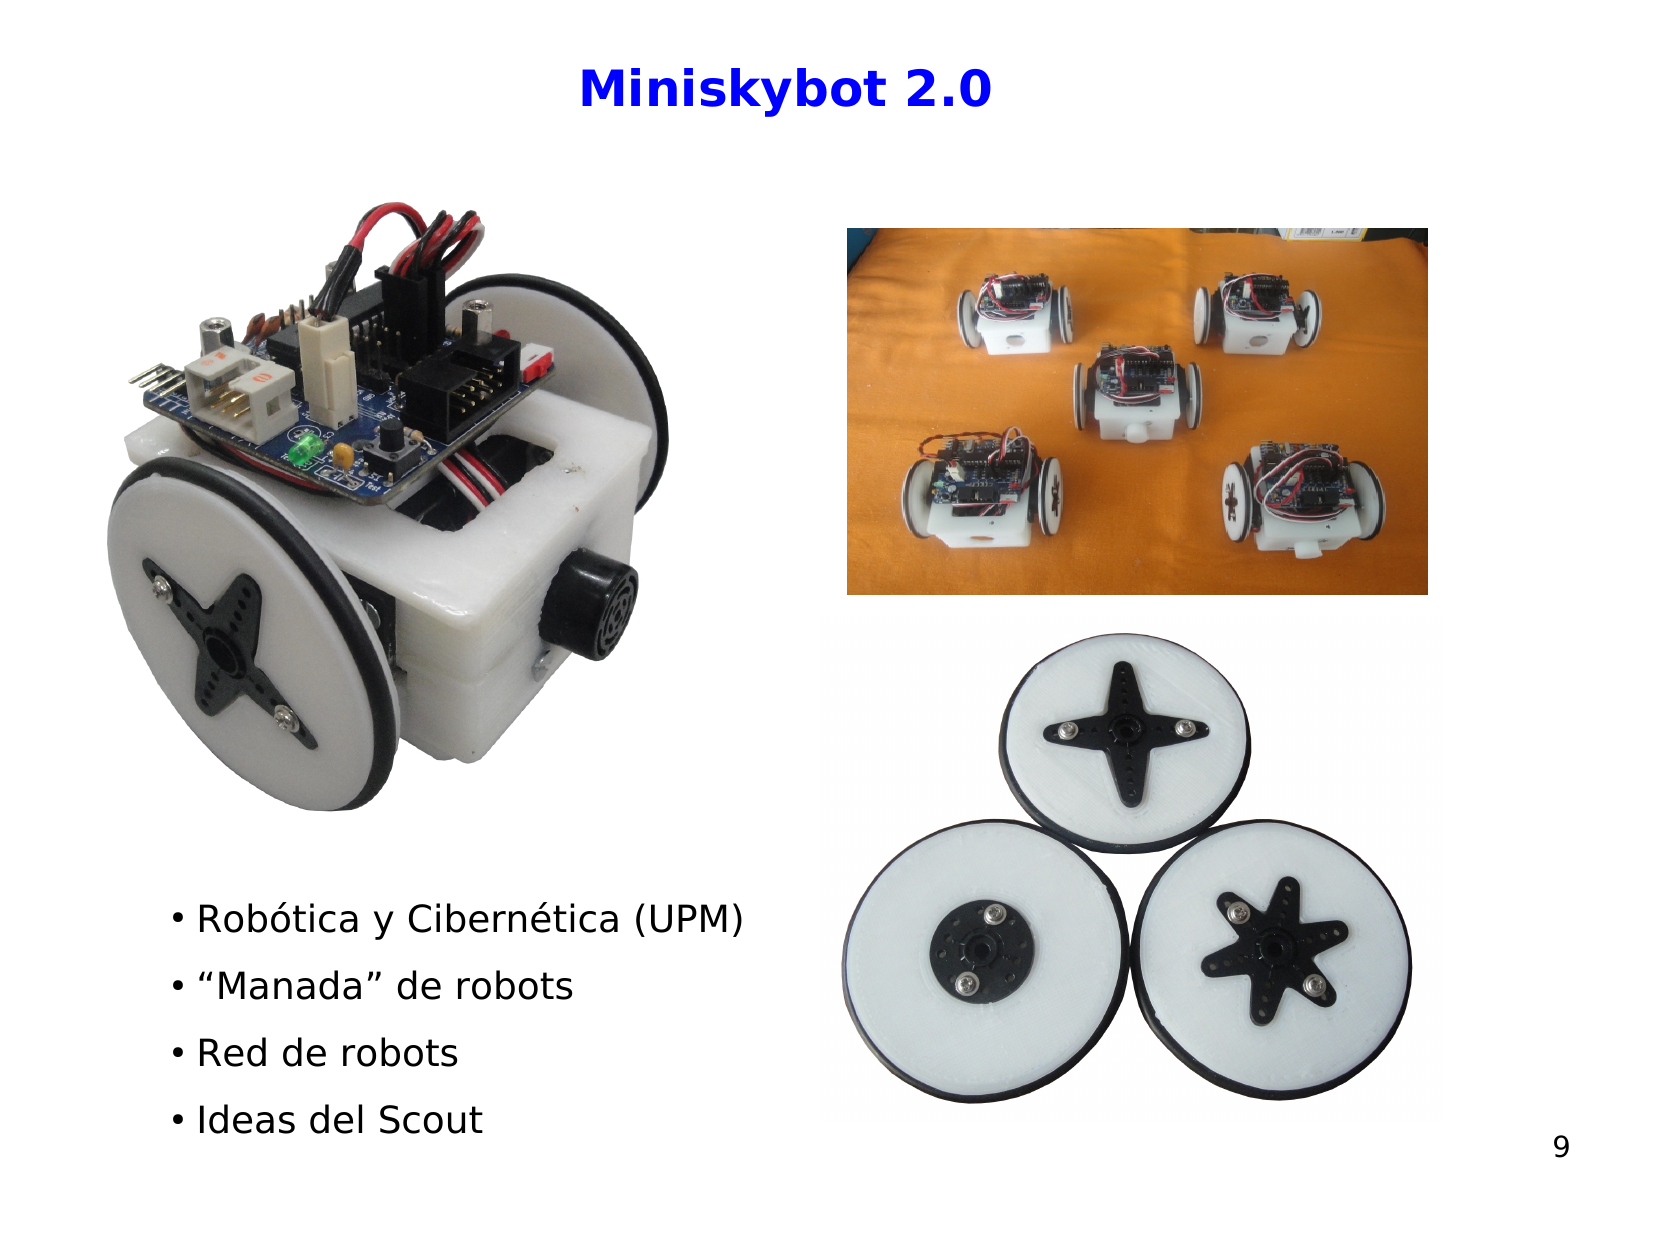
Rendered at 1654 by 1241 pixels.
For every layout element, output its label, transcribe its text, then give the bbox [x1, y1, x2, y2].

picture [85, 184, 695, 842]
text_box Robótica y Cibernética (UPM) “Manada” de robots Red de robots Ideas del Scout [156, 889, 900, 1150]
picture [820, 616, 1443, 1121]
text_box Miniskybot 2.0 [563, 52, 1166, 126]
picture [847, 228, 1428, 595]
